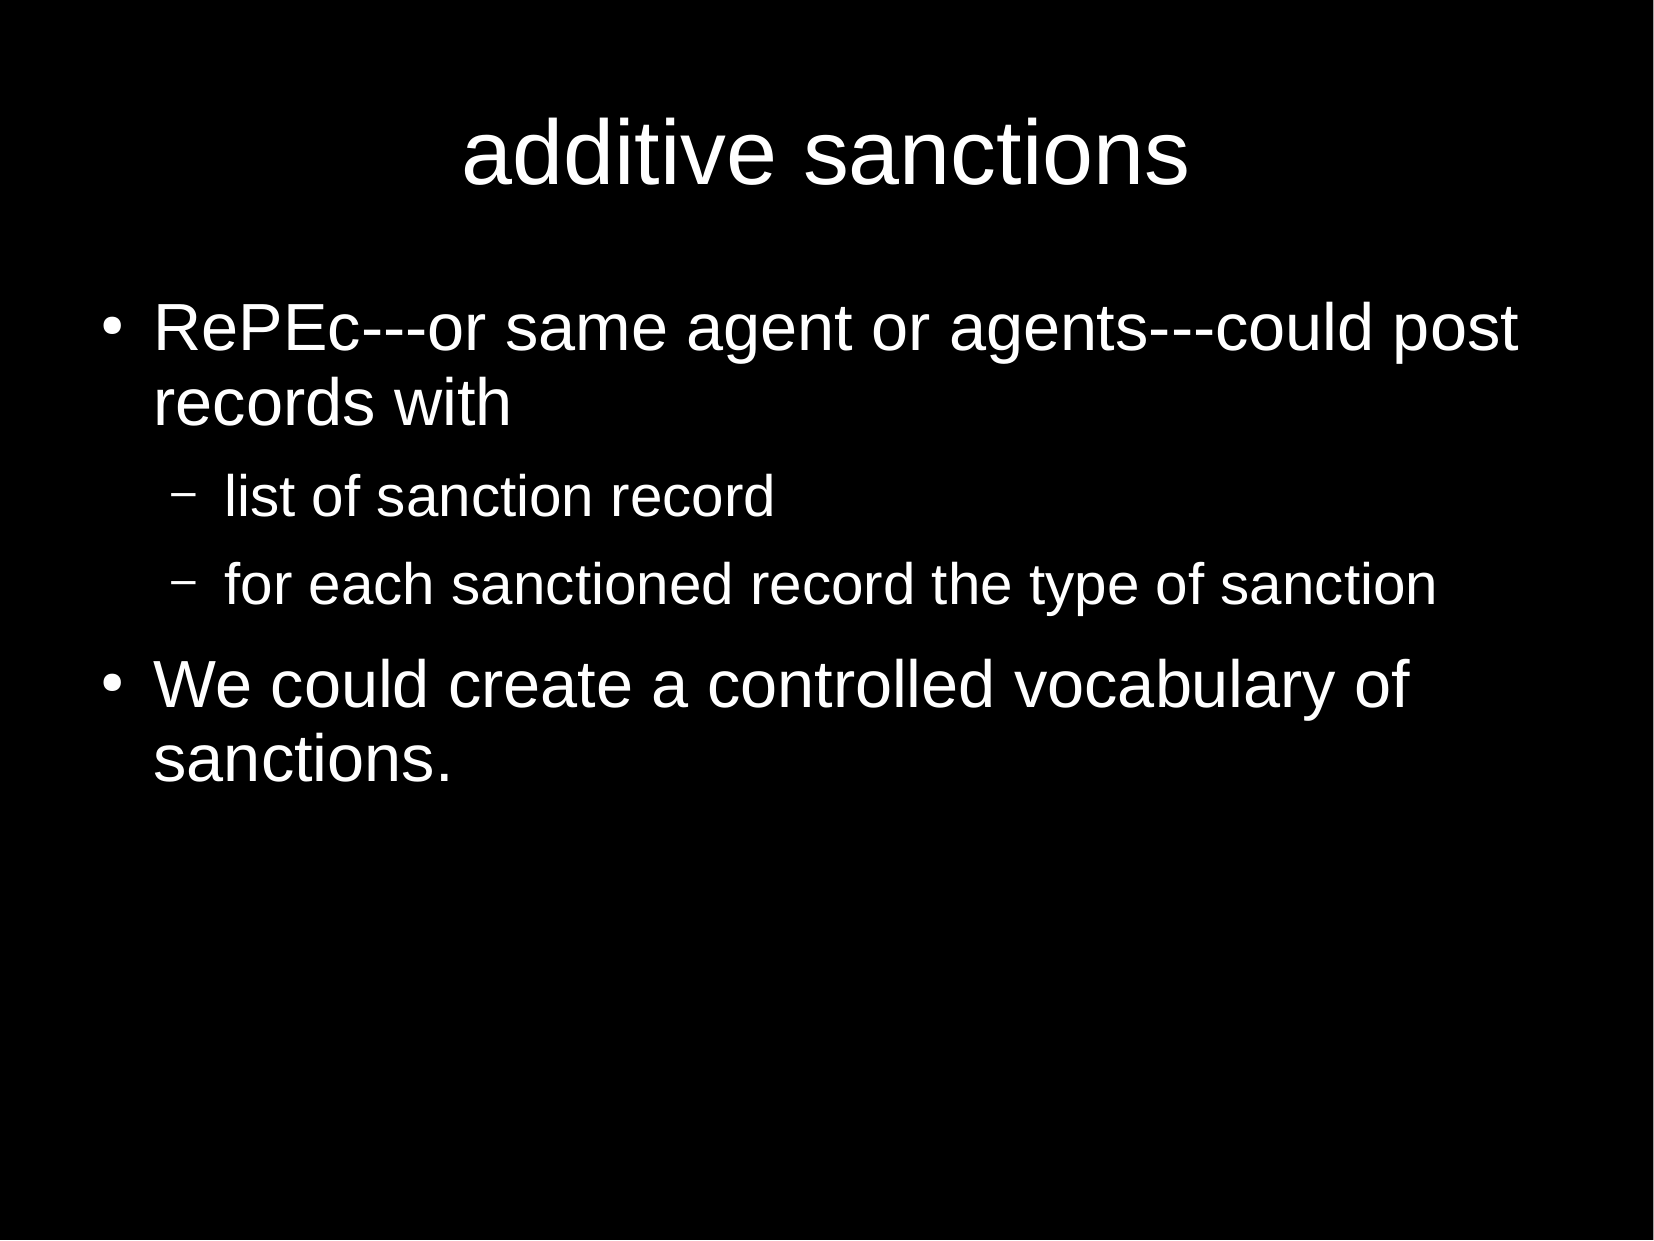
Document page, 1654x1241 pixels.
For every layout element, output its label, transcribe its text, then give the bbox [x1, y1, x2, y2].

list RePEc---or same agent or agents---could post records with list of sanction record for each sanctioned record the type of sanction We could create a controlled vocabulary of sanctions. [82, 290, 1571, 1010]
title additive sanctions [82, 49, 1571, 257]
